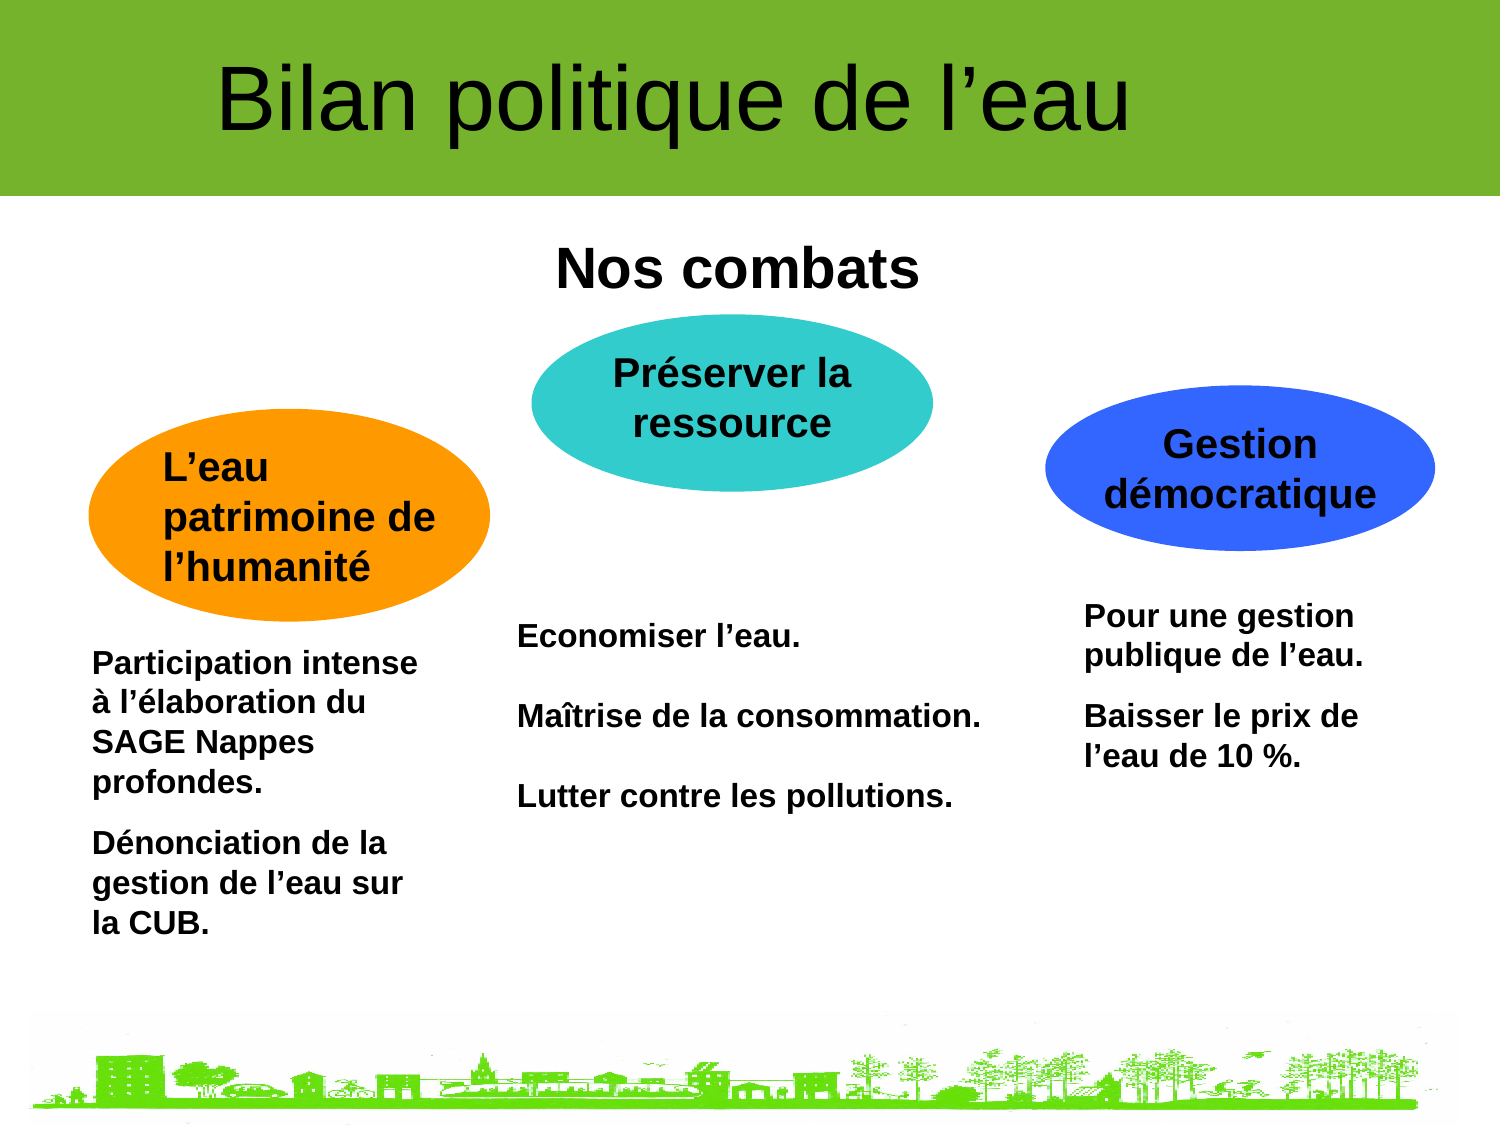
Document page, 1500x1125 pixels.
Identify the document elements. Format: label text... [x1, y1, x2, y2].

text_box [0, 0, 1500, 196]
text_box [1106, 385, 1375, 408]
picture [29, 1011, 1459, 1125]
text_box Participation intense à l’élaboration du SAGE Nappes profondes. Dénonciation de la gestion de l’eau sur la CUB. [76, 633, 455, 989]
text_box [1096, 524, 1385, 552]
title Bilan politique de l’eau [0, 0, 1351, 188]
text_box Gestion démocratique [1033, 408, 1448, 524]
text_box L’eau patrimoine de l’humanité [147, 432, 467, 598]
text_box [467, 465, 491, 565]
text_box Economiser l’eau. Maîtrise de la consommation. Lutter contre les pollutions. [501, 527, 1010, 822]
text_box [164, 408, 415, 432]
text_box [595, 314, 869, 338]
text_box [88, 440, 147, 591]
text_box Préserver la ressource [513, 338, 951, 454]
text_box Pour une gestion publique de l’eau. Baisser le prix de l’eau de 10 %. [1069, 586, 1459, 782]
text_box [568, 454, 897, 492]
text_box [1080, 597, 1424, 673]
text_box [163, 598, 416, 622]
text_box Nos combats [466, 223, 1010, 308]
